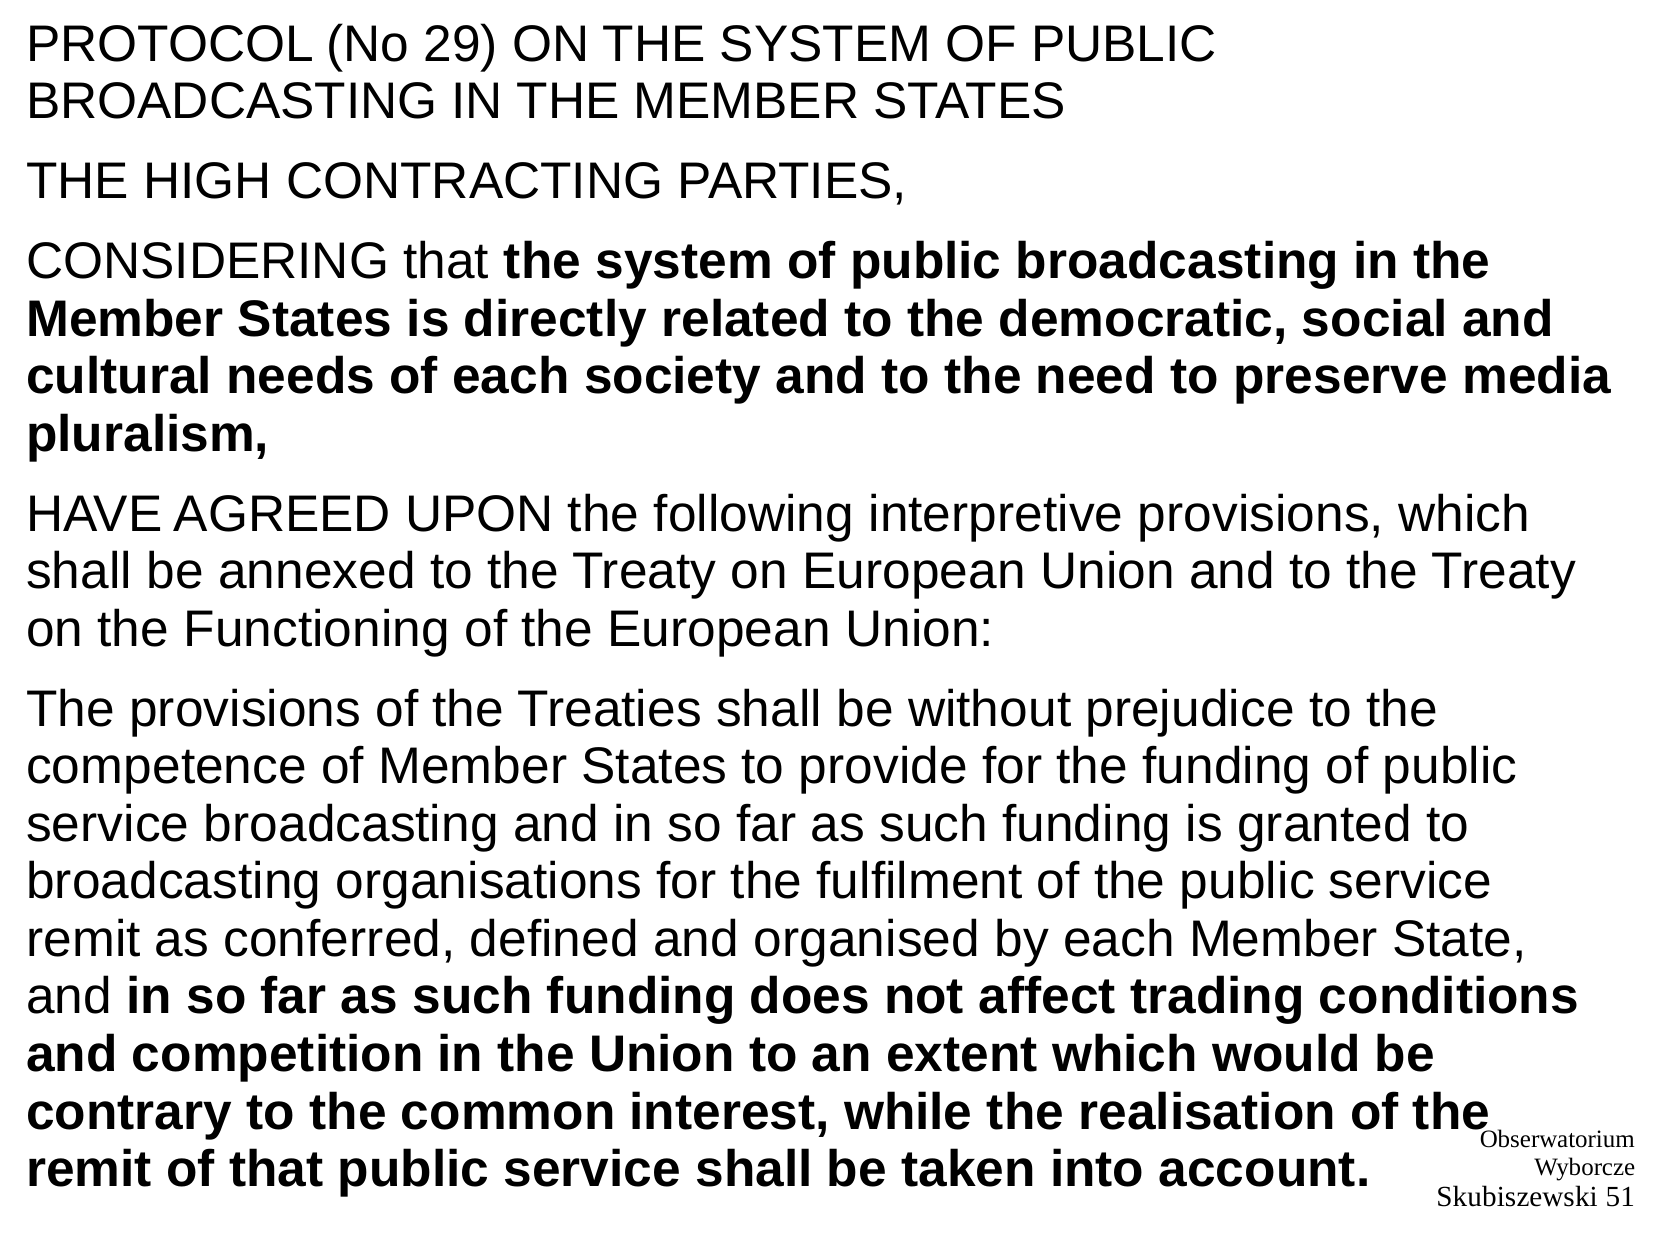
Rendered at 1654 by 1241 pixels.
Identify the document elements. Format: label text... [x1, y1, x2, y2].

list PROTOCOL (No 29) ON THE SYSTEM OF PUBLIC BROADCASTING IN THE MEMBER STATES THE HIGH CONTRACTING PARTIES, CONSIDERING that the system of public broadcasting in the Member States is directly related to the democratic, social and cultural needs of each society and to the need to preserve media pluralism, HAVE AGREED UPON the following interpretive provisions, which shall be annexed to the Treaty on European Union and to the Treaty on the Functioning of the European Union: The provisions of the Treaties shall be without prejudice to the competence of Member States to provide for the funding of public service broadcasting and in so far as such funding is granted to broadcasting organisations for the fulfilment of the public service remit as conferred, defined and organised by each Member State, and in so far as such funding does not affect trading conditions and competition in the Union to an extent which would be contrary to the common interest, while the realisation of the remit of that public service shall be taken into account. [15, 15, 1621, 1216]
